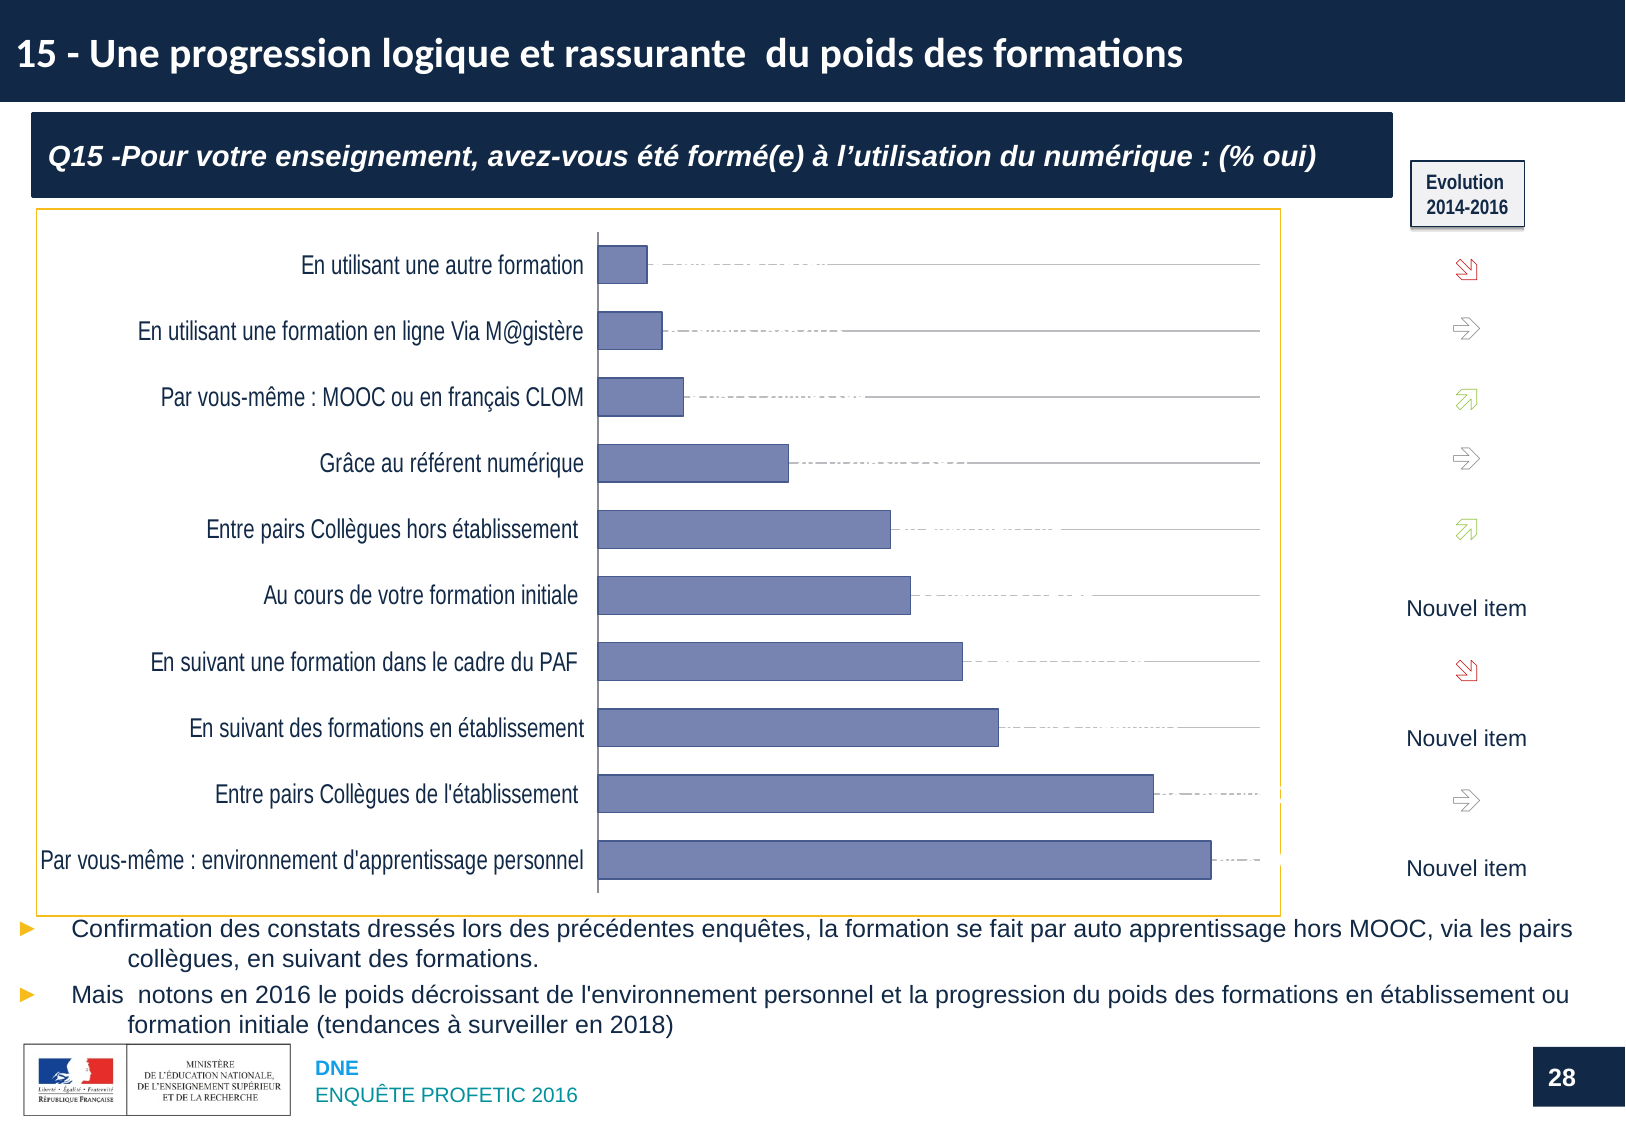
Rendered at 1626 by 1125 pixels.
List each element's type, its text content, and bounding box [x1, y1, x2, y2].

title 15 - Une progression logique et rassurante du poids des formations [0, 0, 1625, 102]
text_box 28 [1533, 1046, 1625, 1107]
text_box Nouvel item [1391, 846, 1544, 889]
text_box  [1435, 432, 1500, 484]
text_box Evolution 2014-2016 [1410, 160, 1525, 227]
text_box  [1438, 373, 1497, 425]
chart [35, 208, 1394, 917]
list Confirmation des constats dressés lors des précédentes enquêtes, la formation se fait par auto apprentissage hors MOOC, via les pairs collègues, en suivant des formations. Mais notons en 2016 le poids décroissant de l'environnement personnel et la progression du poids des formations en établissement ou formation initiale (tendances à surveiller en 2018) [0, 905, 1625, 1059]
text_box Nouvel item [1391, 716, 1544, 759]
text_box  [1435, 302, 1500, 354]
text_box Nouvel item [1391, 586, 1544, 630]
text_box  [1438, 645, 1497, 696]
text_box  [1438, 243, 1497, 295]
text_box  [1438, 503, 1497, 554]
text_box Q15 -Pour votre enseignement, avez-vous été formé(e) à l’utilisation du numérique : (% oui) [33, 114, 1391, 196]
text_box  [1435, 775, 1500, 826]
